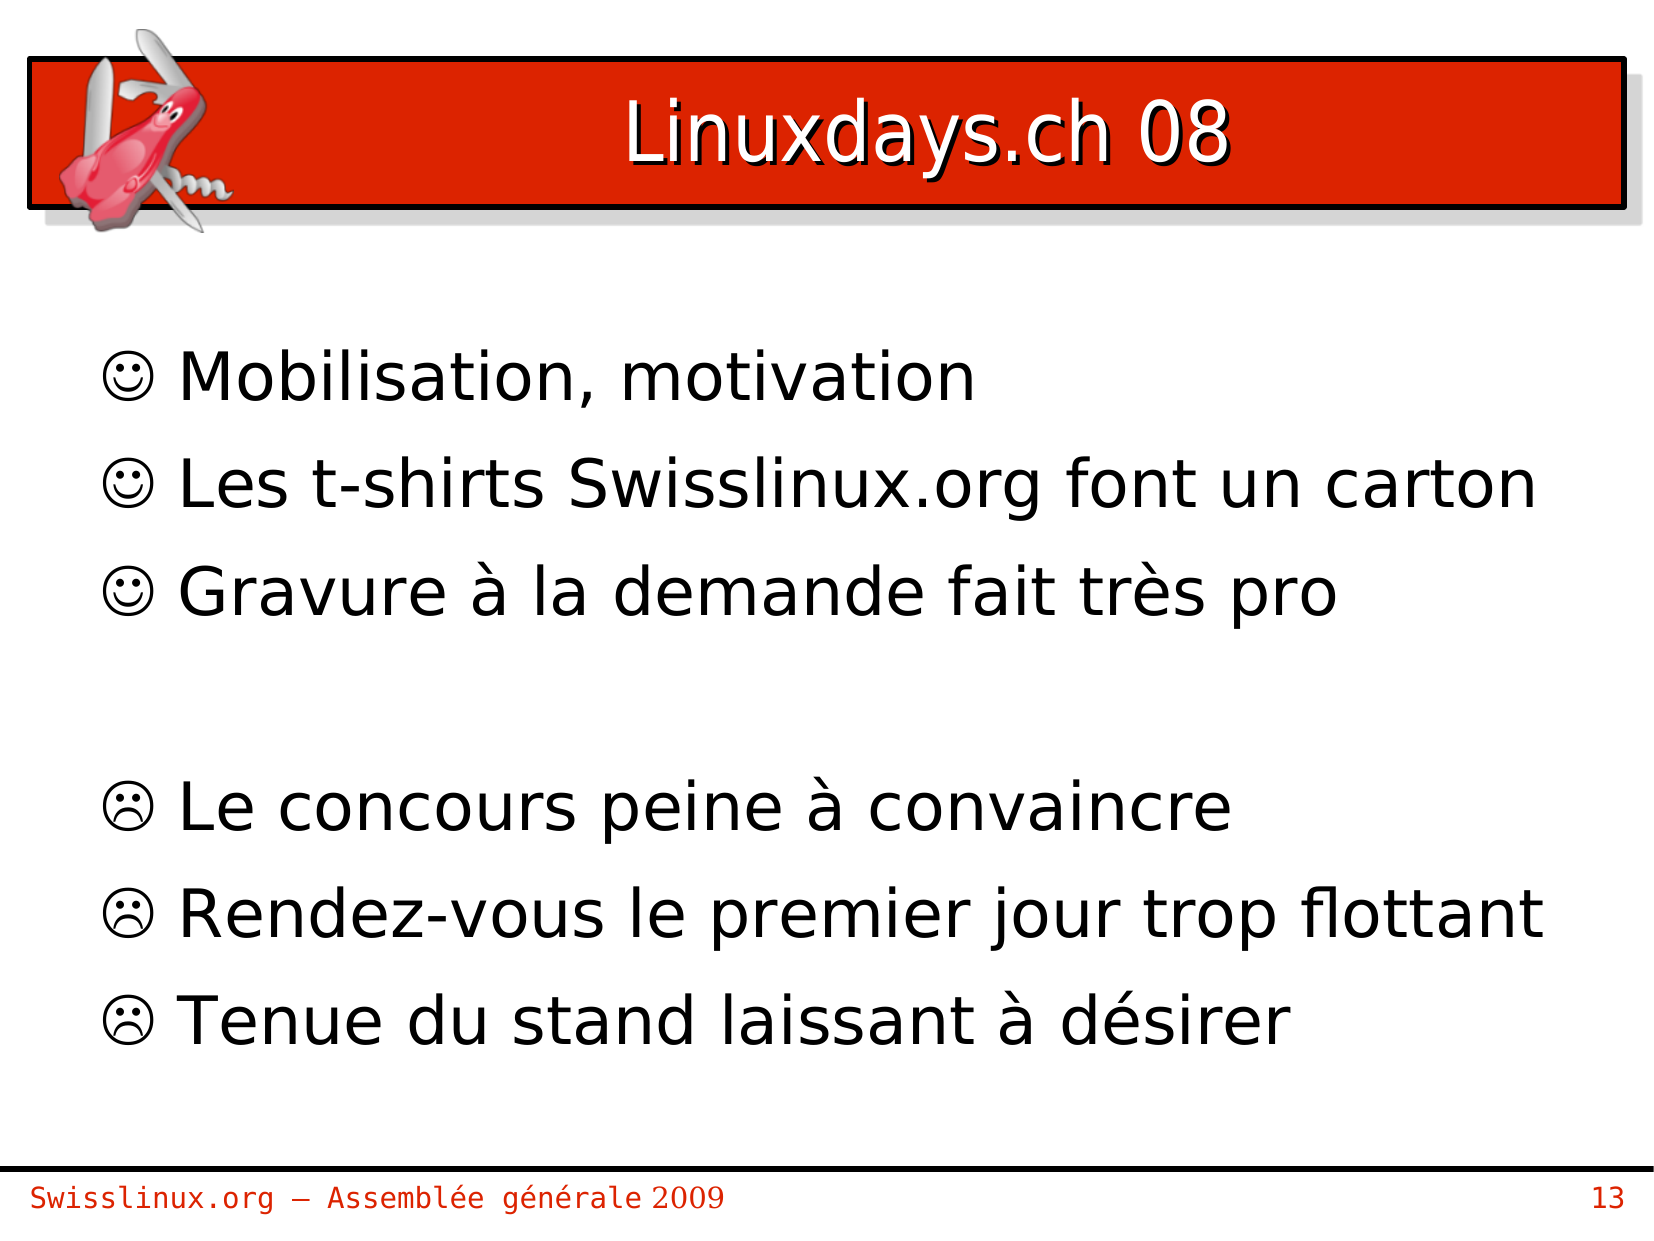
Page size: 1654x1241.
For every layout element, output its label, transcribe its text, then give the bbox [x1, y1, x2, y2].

list  Mobilisation, motivation  Les t-shirts Swisslinux.org font un carton  Gravure à la demande fait très pro  Le concours peine à convaincre  Rendez-vous le premier jour trop flottant  Tenue du stand laissant à désirer [82, 290, 1571, 1109]
title Linuxdays.ch 08 [259, 84, 1595, 182]
picture [59, 29, 234, 233]
